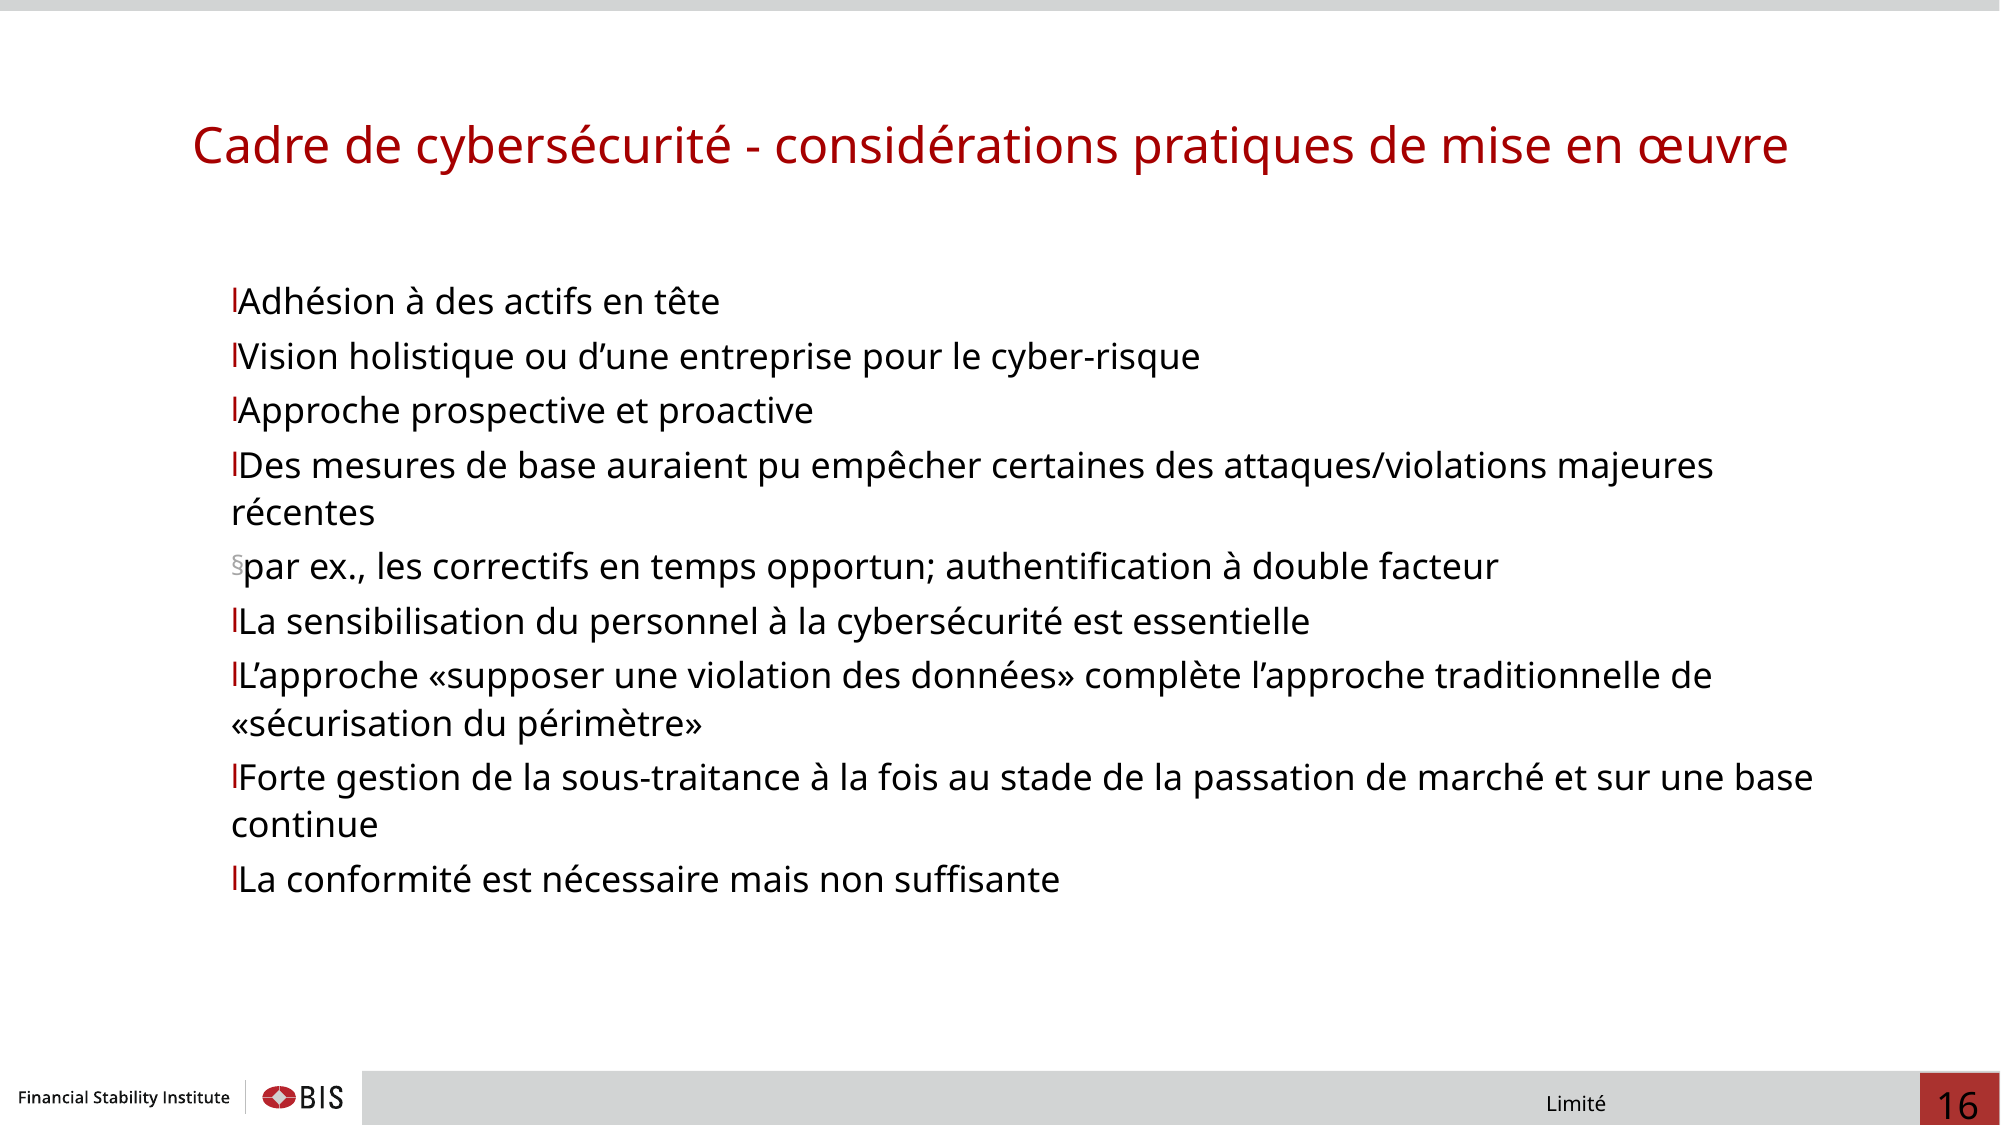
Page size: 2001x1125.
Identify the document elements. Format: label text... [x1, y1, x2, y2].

text_box [1921, 1074, 2000, 1125]
title Cadre de cybersécurité - considérations pratiques de mise en œuvre [192, 113, 1828, 191]
list Adhésion à des actifs en tête Vision holistique ou d’une entreprise pour le cyber-risque Approche prospective et proactive Des mesures de base auraient pu empêcher certaines des attaques/violations majeures récentes par ex., les correctifs en temps opportun; authentification à double facteur La sensibilisation du personnel à la cybersécurité est essentielle L’approche «supposer une violation des données» complète l’approche traditionnelle de «sécurisation du périmètre» Forte gestion de la sous-traitance à la fois au stade de la passation de marché et sur une base continue La conformité est nécessaire mais non suffisante [216, 267, 1855, 1024]
